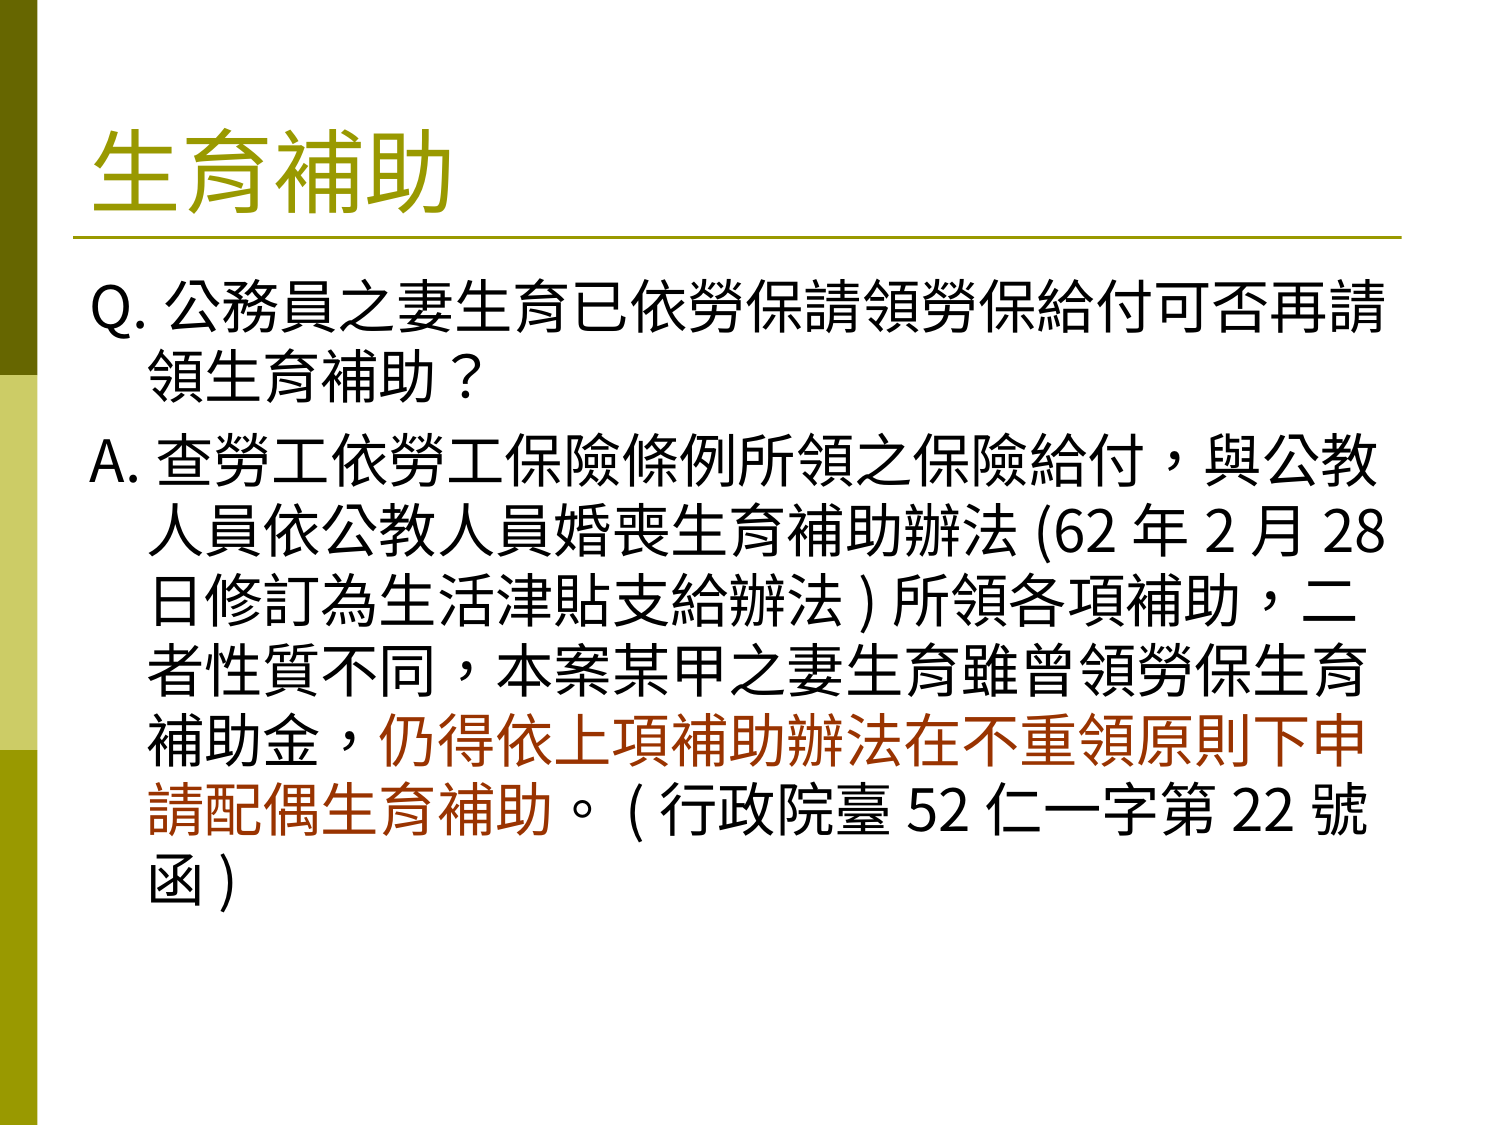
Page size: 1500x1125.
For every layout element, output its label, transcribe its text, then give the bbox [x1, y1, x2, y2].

title 生育補助 [75, 45, 1426, 233]
list Q.公務員之妻生育已依勞保請領勞保給付可否再請領生育補助？ A.查勞工依勞工保險條例所領之保險給付，與公教人員依公教人員婚喪生育補助辦法(62年2月28日修訂為生活津貼支給辦法)所領各項補助，二者性質不同，本案某甲之妻生育雖曾領勞保生育補助金，仍得依上項補助辦法在不重領原則下申請配偶生育補助。(行政院臺52仁一字第22號函) [75, 262, 1426, 1006]
